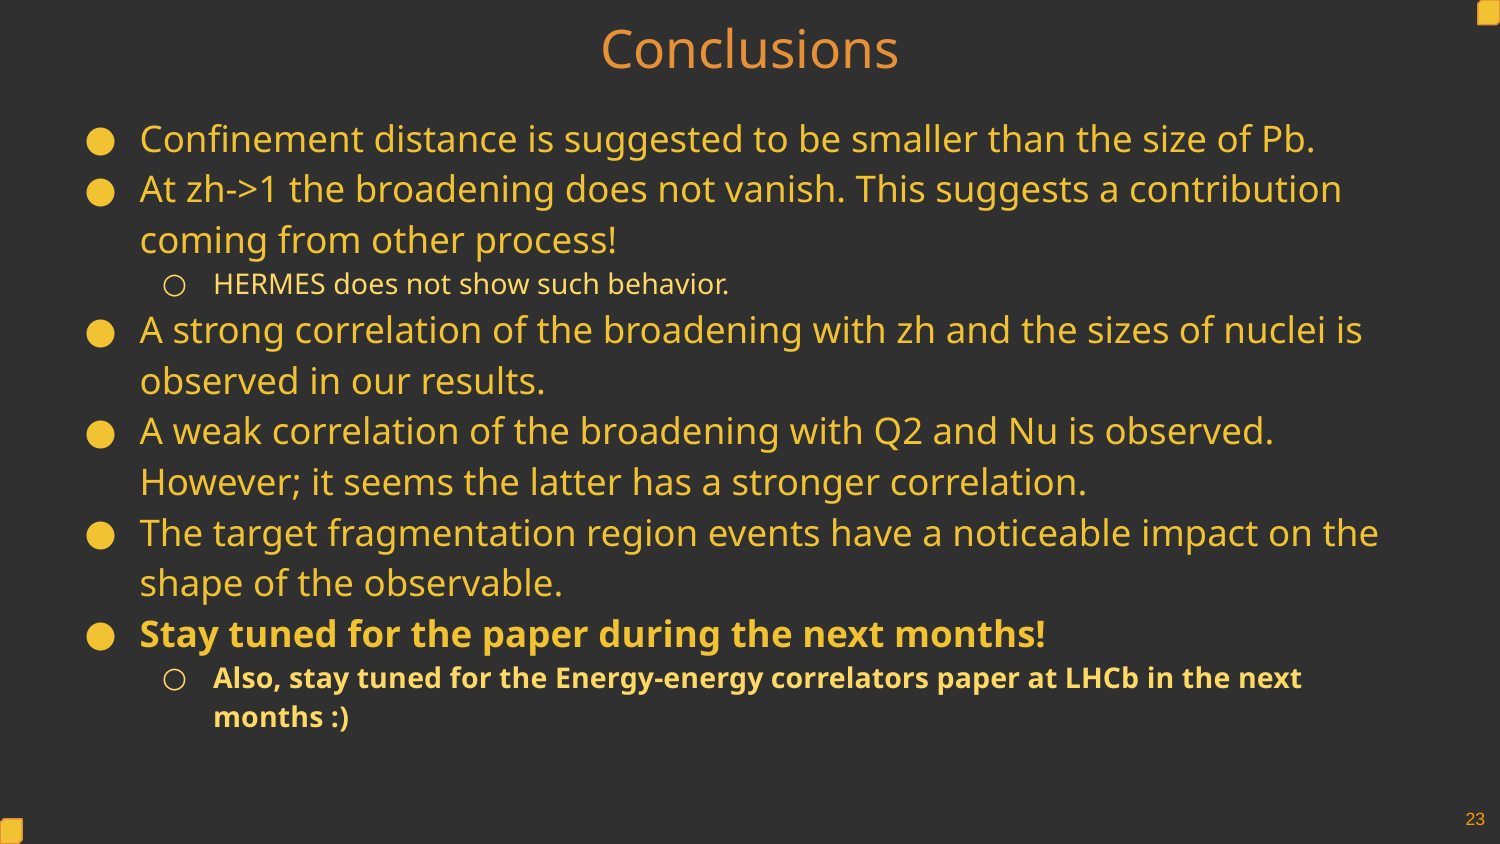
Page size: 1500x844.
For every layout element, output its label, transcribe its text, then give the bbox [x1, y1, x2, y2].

slide_number <number> [1437, 792, 1500, 844]
title Conclusions [51, 0, 1449, 94]
list Confinement distance is suggested to be smaller than the size of Pb. At zh->1 the broadening does not vanish. This suggests a contribution coming from other process! HERMES does not show such behavior. A strong correlation of the broadening with zh and the sizes of nuclei is observed in our results. A weak correlation of the broadening with Q2 and Nu is observed. However; it seems the latter has a stronger correlation. The target fragmentation region events have a noticeable impact on the shape of the observable. Stay tuned for the paper during the next months! Also, stay tuned for the Energy-energy correlators paper at LHCb in the next months :) [51, 94, 1449, 750]
